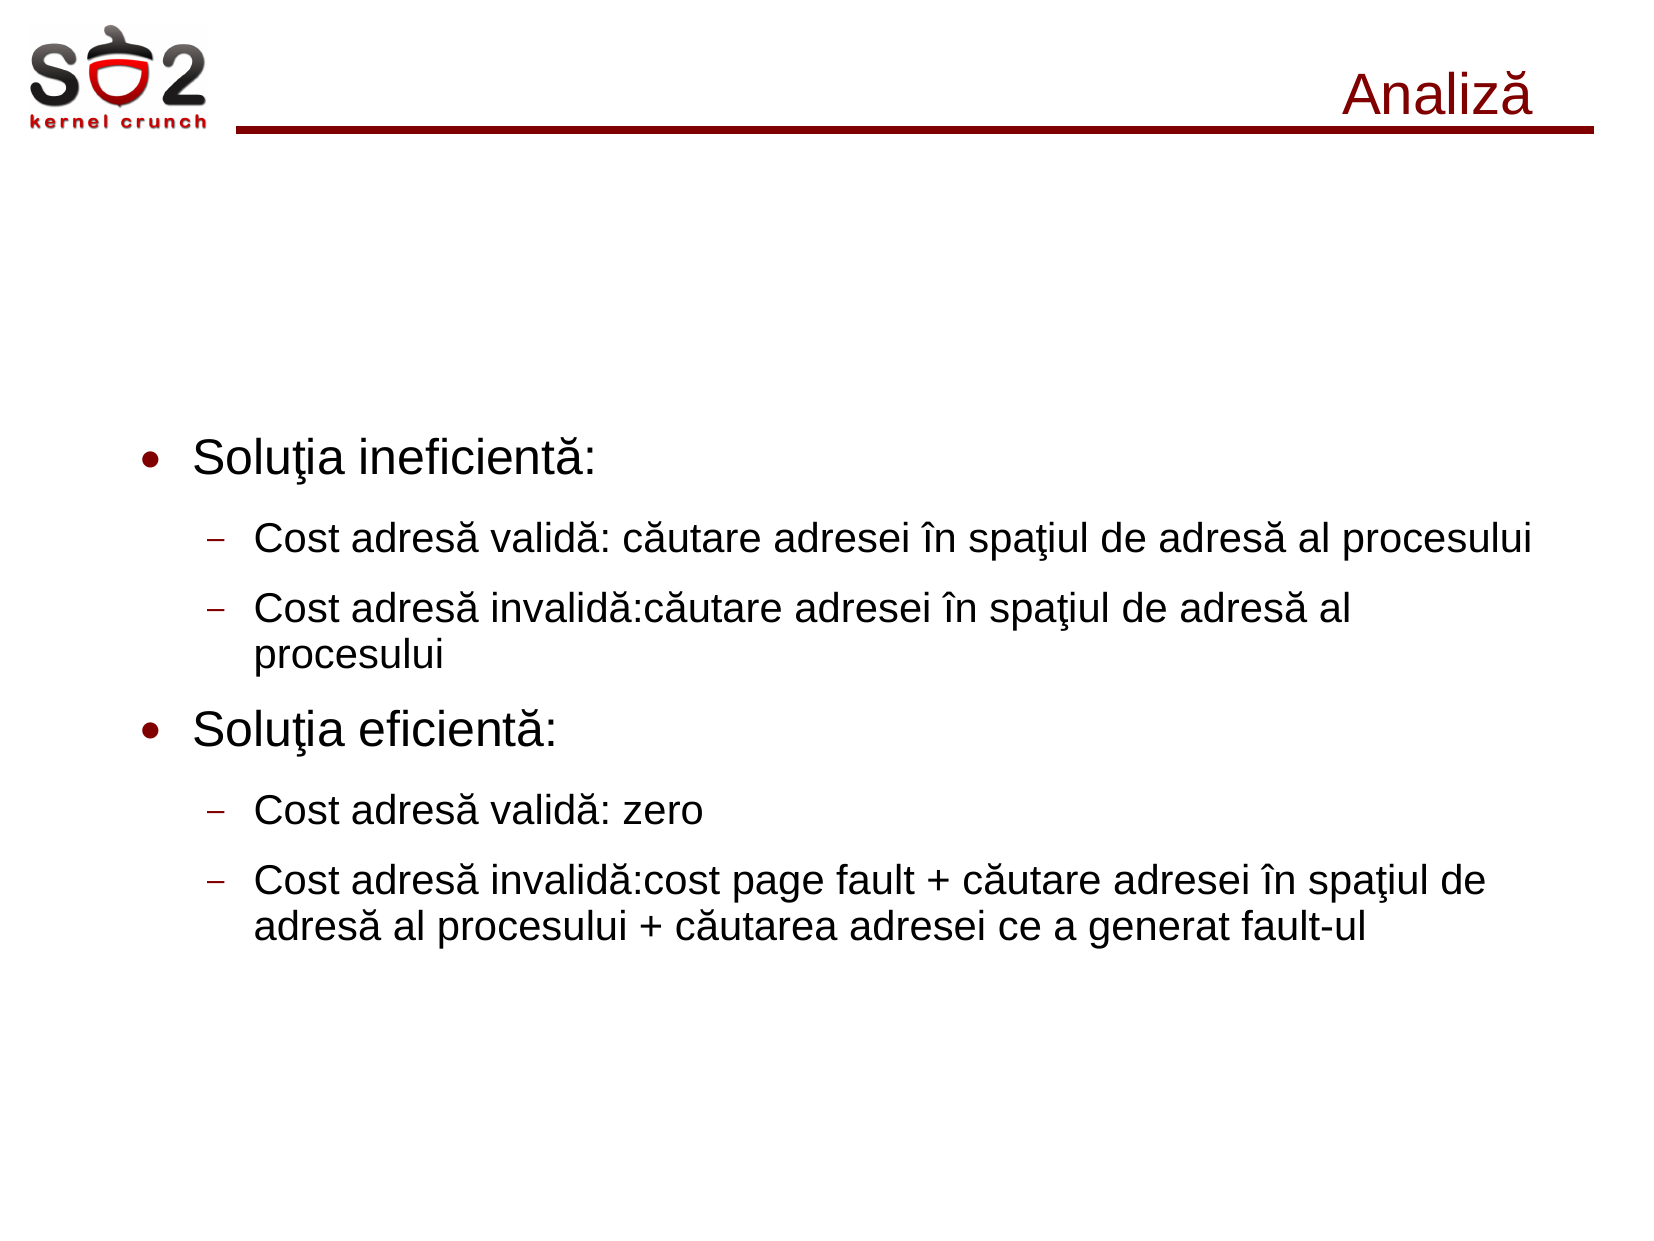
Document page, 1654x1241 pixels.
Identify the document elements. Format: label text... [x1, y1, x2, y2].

list Soluţia ineficientă: Cost adresă validă: căutare adresei în spaţiul de adresă al procesului Cost adresă invalidă:căutare adresei în spaţiul de adresă al procesului Soluţia eficientă: Cost adresă validă: zero Cost adresă invalidă:cost page fault + căutare adresei în spaţiul de adresă al procesului + căutarea adresei ce a generat fault-ul [121, 298, 1534, 1080]
picture [29, 23, 121, 130]
title Analiză [121, 11, 1534, 178]
